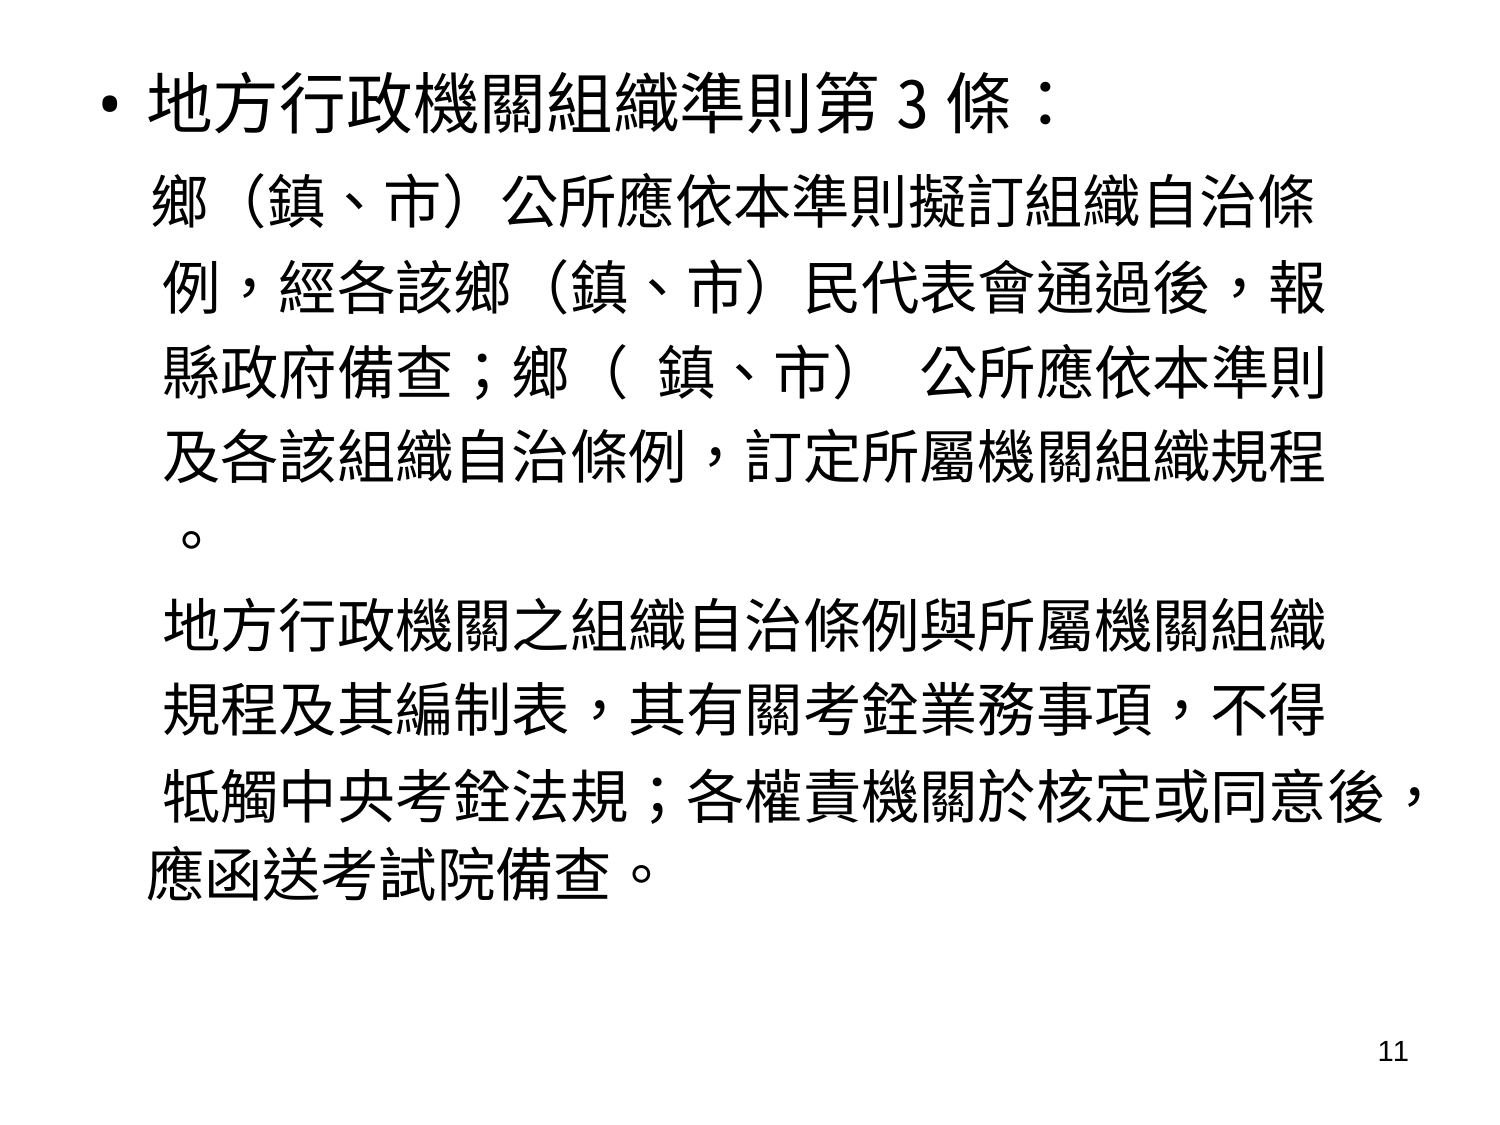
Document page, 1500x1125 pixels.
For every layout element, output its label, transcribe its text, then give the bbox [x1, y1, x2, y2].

list 地方行政機關組織準則第3條： 鄉（鎮、市）公所應依本準則擬訂組織自治條 例，經各該鄉（鎮、市）民代表會通過後，報 縣政府備查；鄉（ 鎮、市） 公所應依本準則 及各該組織自治條例，訂定所屬機關組織規程 。 地方行政機關之組織自治條例與所屬機關組織 規程及其編制表，其有關考銓業務事項，不得 牴觸中央考銓法規；各權責機關於核定或同意後，應函送考試院備查。 [75, 54, 1426, 1005]
